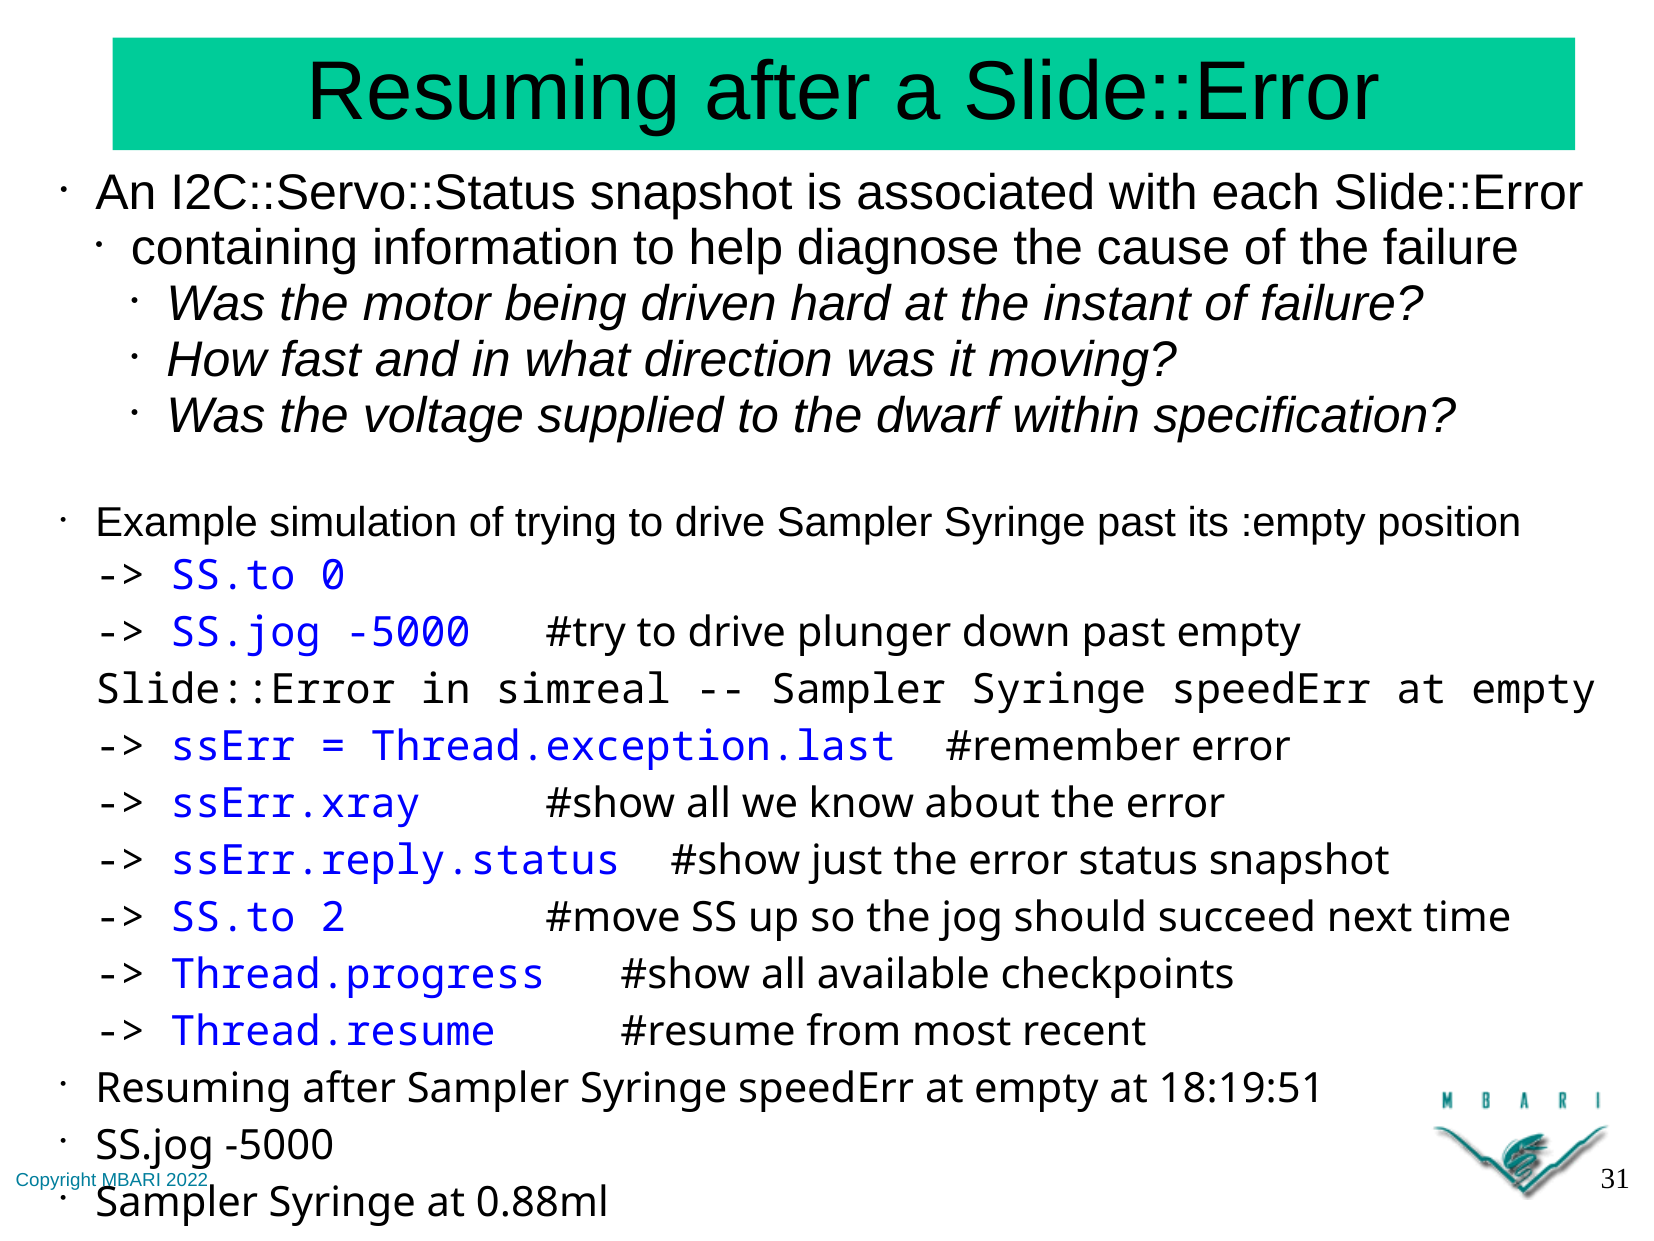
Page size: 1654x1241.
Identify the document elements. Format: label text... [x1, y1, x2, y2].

text_box Resuming after a Slide::Error [112, 37, 1576, 151]
picture [1426, 1170, 1613, 1200]
text_box An I2C::Servo::Status snapshot is associated with each Slide::Error containing information to help diagnose the cause of the failure Was the motor being driven hard at the instant of failure? How fast and in what direction was it moving? Was the voltage supplied to the dwarf within specification? Example simulation of trying to drive Sampler Syringe past its :empty position -> SS.to 0 -> SS.jog -5000 #try to drive plunger down past empty Slide::Error in simreal -- Sampler Syringe speedErr at empty -> ssErr = Thread.exception.last #remember error -> ssErr.xray #show all we know about the error -> ssErr.reply.status #show just the error status snapshot -> SS.to 2 #move SS up so the jog should succeed next time -> Thread.progress #show all available checkpoints -> Thread.resume #resume from most recent Resuming after Sampler Syringe speedErr at empty at 18:19:51 SS.jog -5000 Sampler Syringe at 0.88ml -> Thread.resume #repeat until we crash again [9, 156, 1654, 1170]
